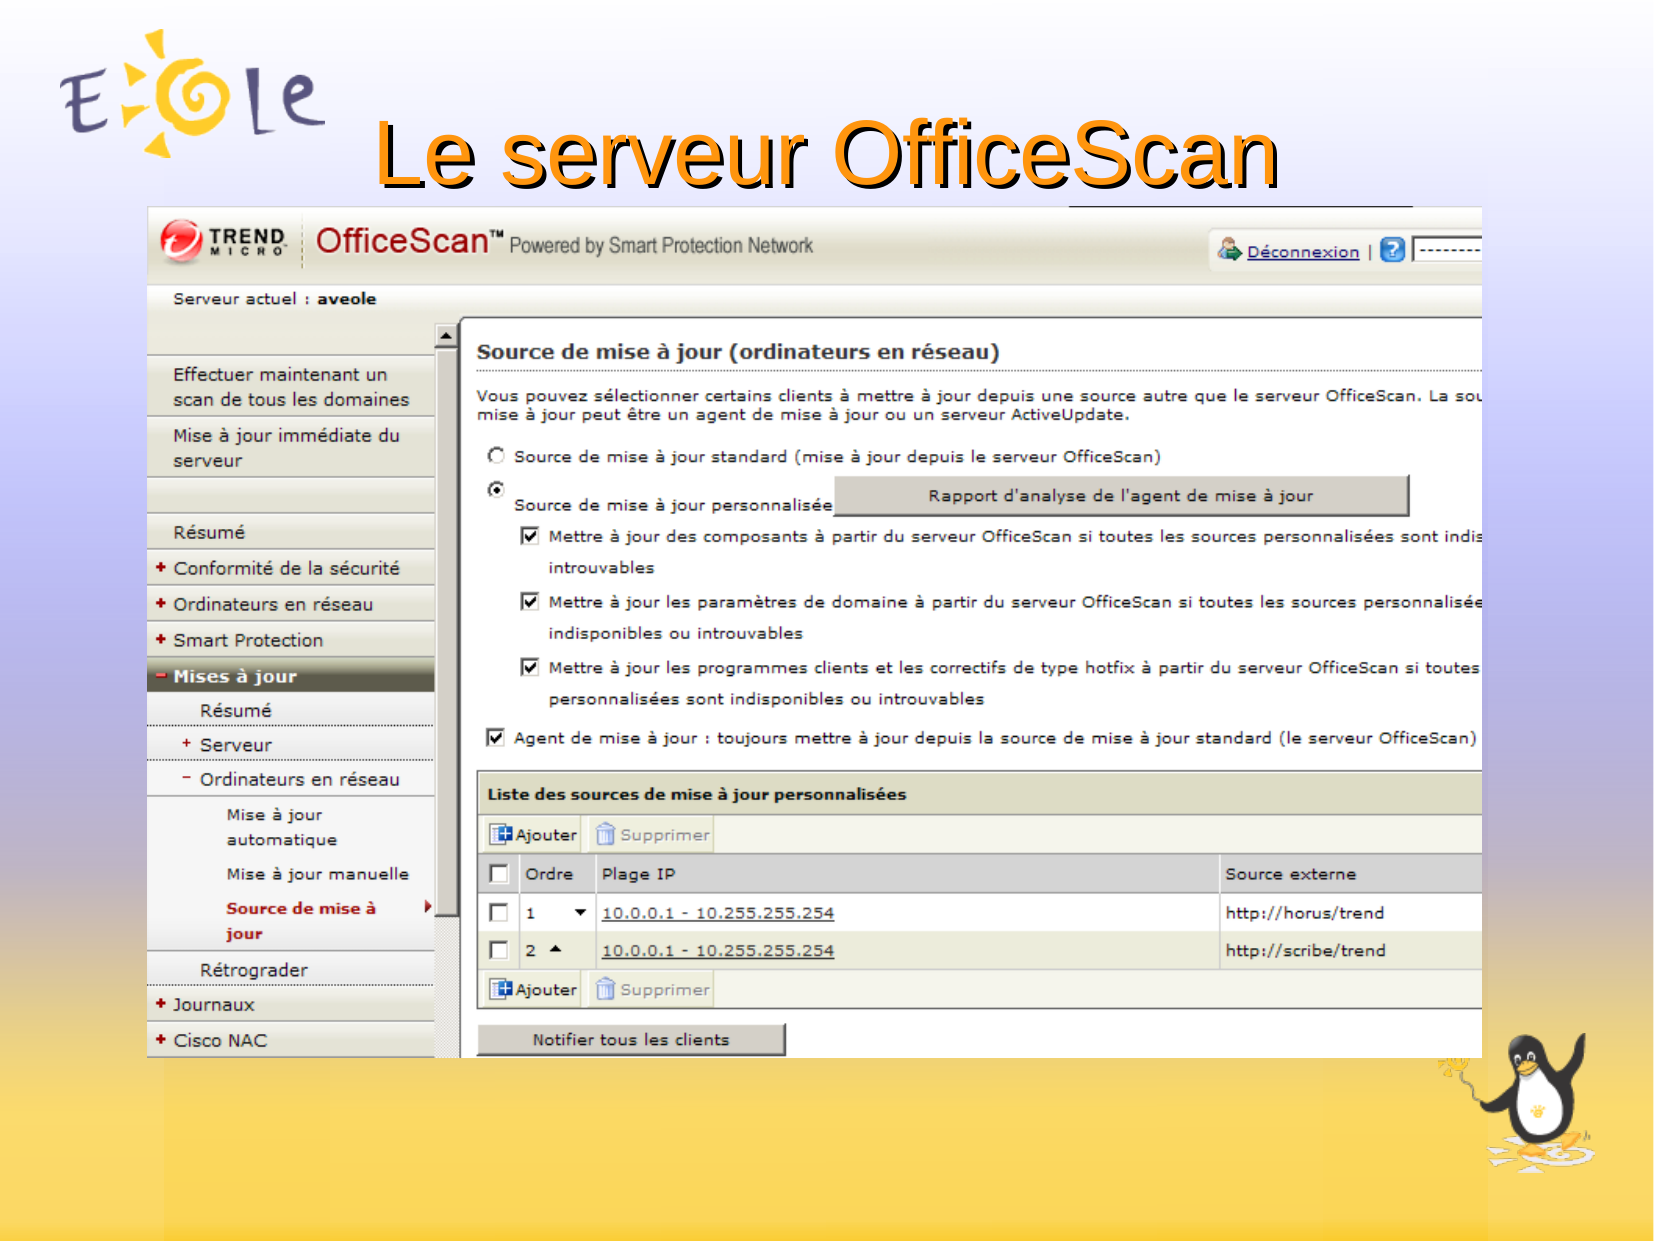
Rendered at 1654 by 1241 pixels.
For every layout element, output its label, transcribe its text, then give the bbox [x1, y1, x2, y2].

title Le serveur OfficeScan [82, 56, 1571, 250]
picture [0, 0, 1654, 1241]
